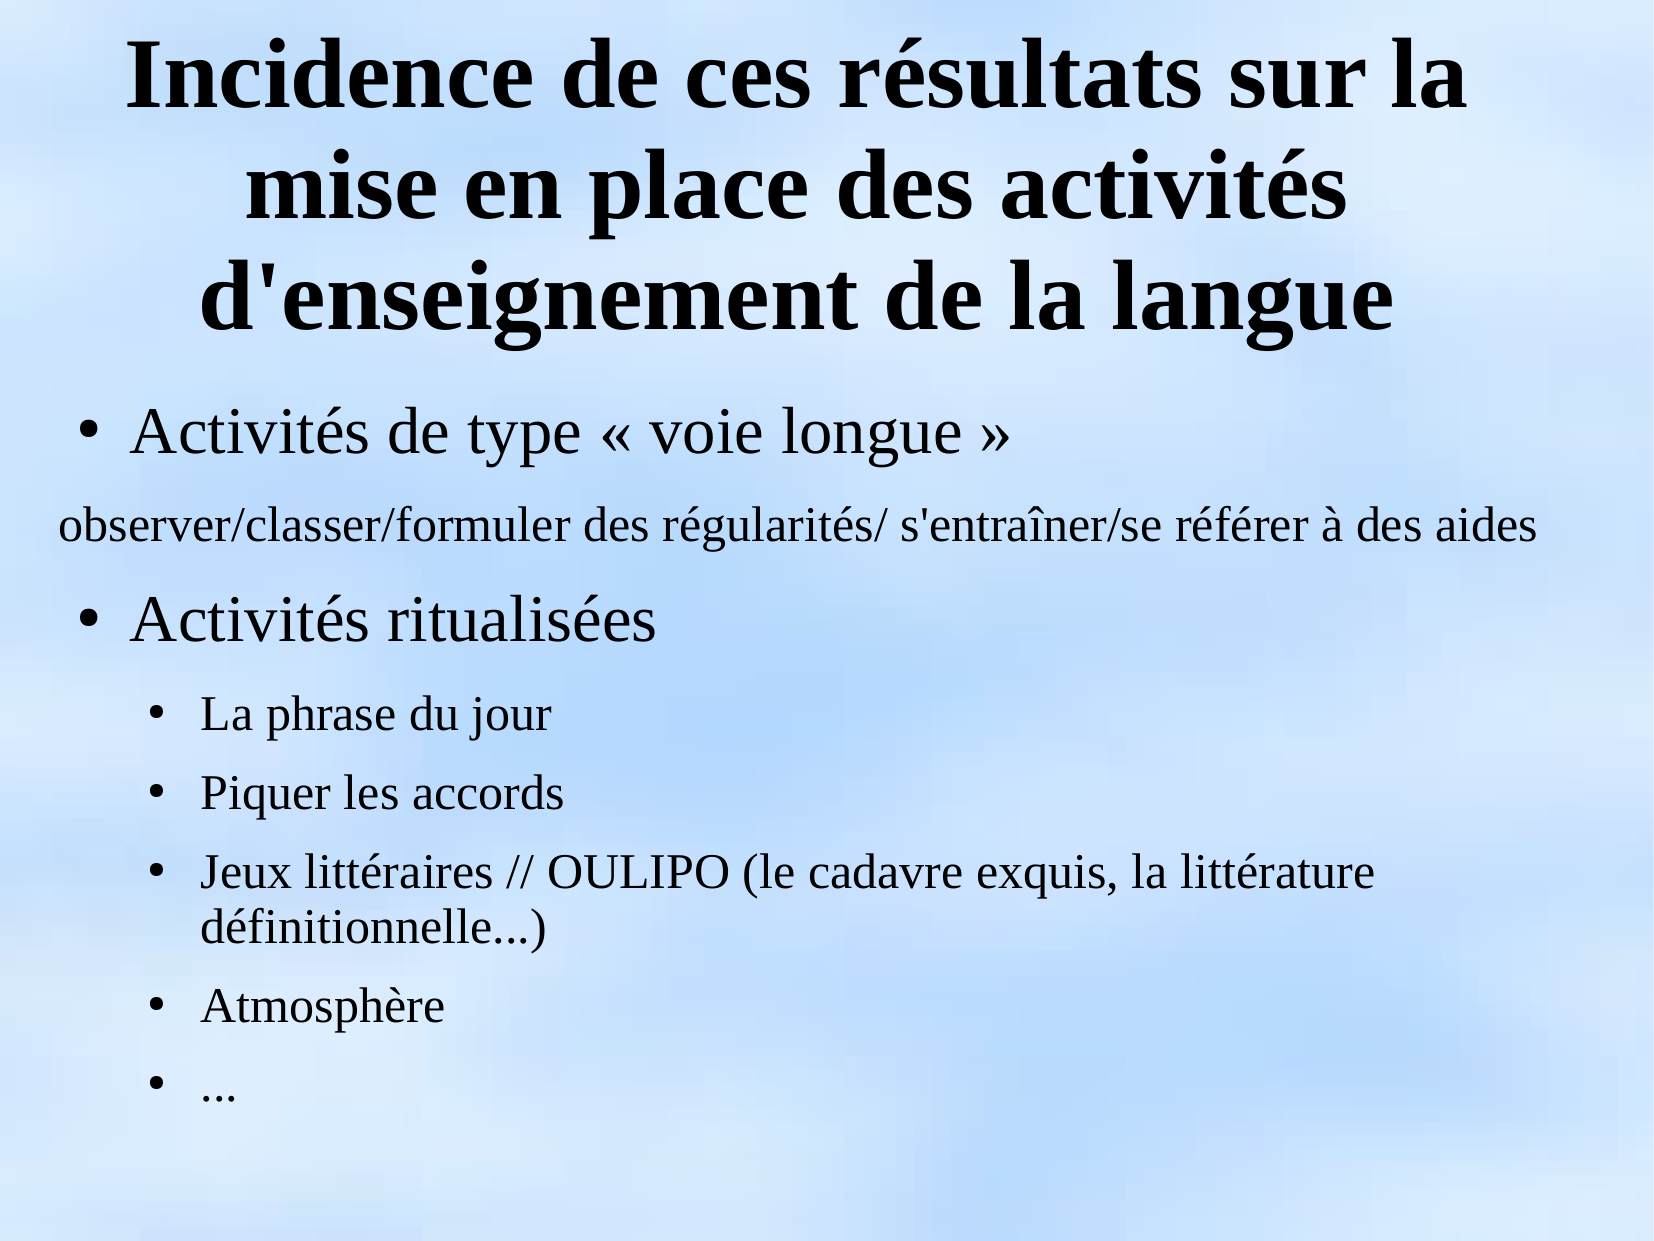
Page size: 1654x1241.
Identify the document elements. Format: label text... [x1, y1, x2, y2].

picture [0, 0, 1654, 1241]
title Incidence de ces résultats sur la mise en place des activités d'enseignement de la langue [29, 18, 1565, 352]
list Activités de type « voie longue » observer/classer/formuler des régularités/ s'entraîner/se référer à des aides Activités ritualisées La phrase du jour Piquer les accords Jeux littéraires // OULIPO (le cadavre exquis, la littérature définitionnelle...) Atmosphère ... [59, 393, 1595, 1241]
